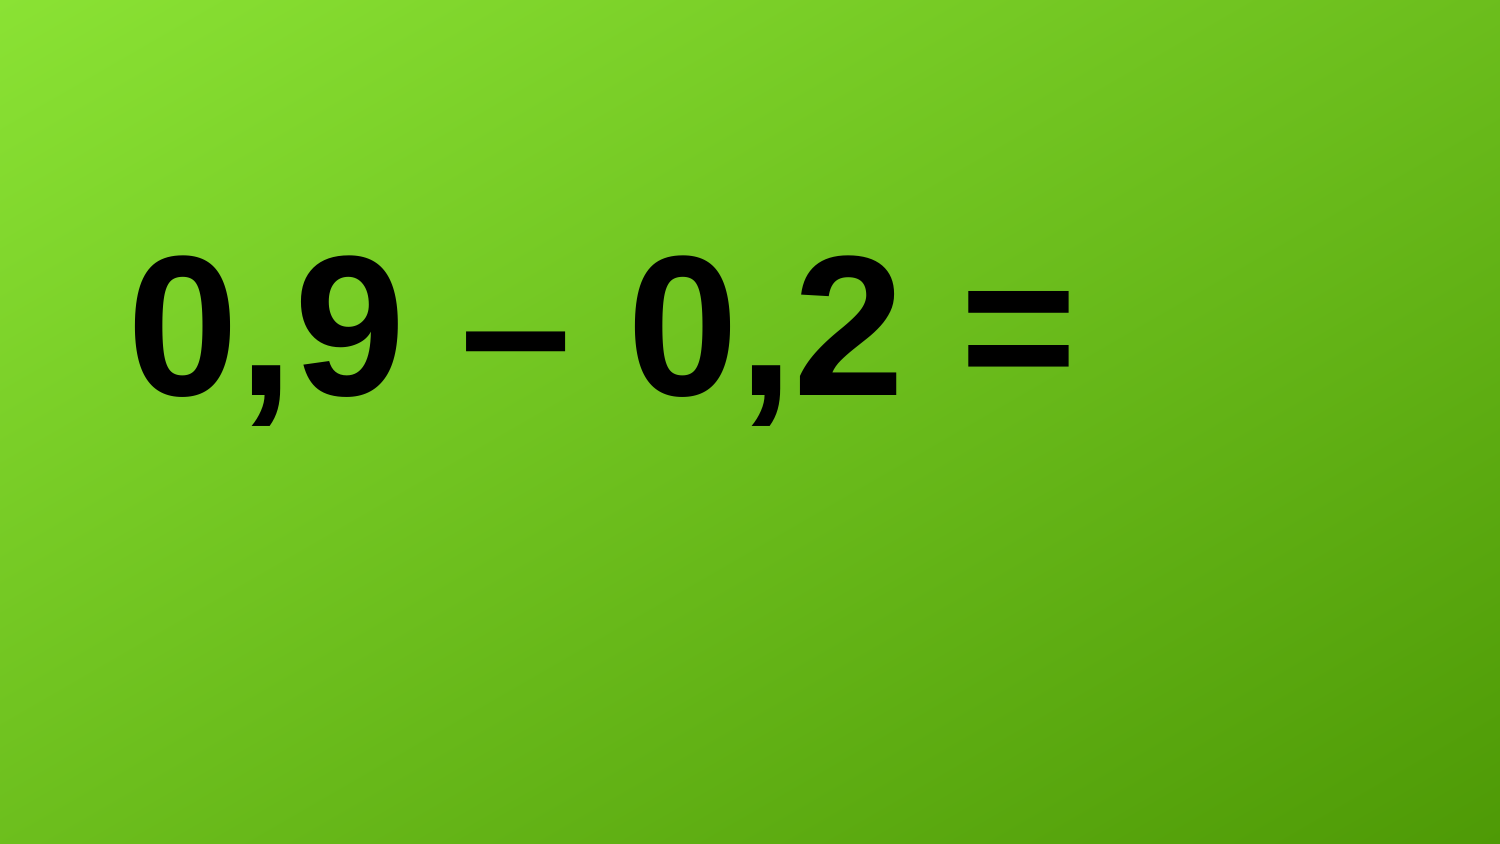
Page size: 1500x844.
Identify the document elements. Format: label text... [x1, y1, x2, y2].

title 0,9 – 0,2 = [112, 259, 1388, 450]
